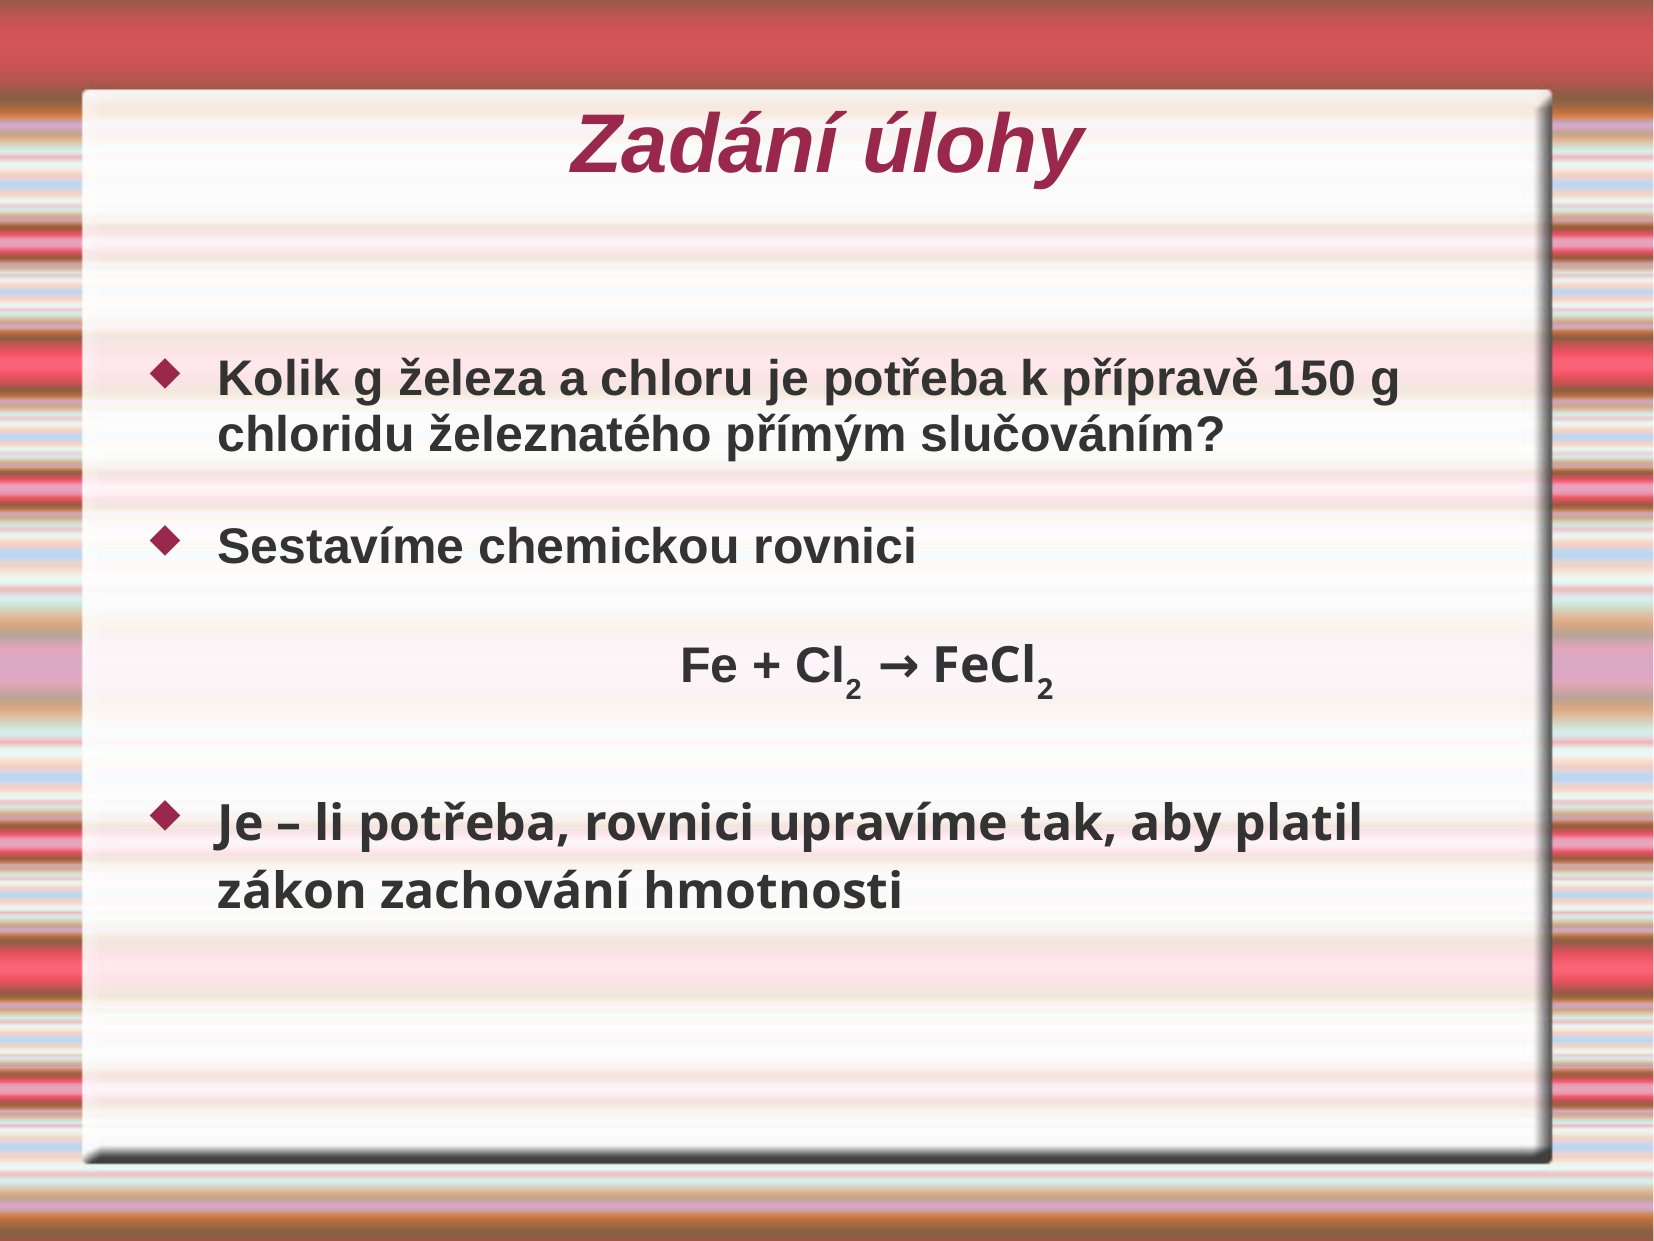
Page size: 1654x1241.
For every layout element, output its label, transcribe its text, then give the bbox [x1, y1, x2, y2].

list Kolik g železa a chloru je potřeba k přípravě 150 g chloridu železnatého přímým slučováním? Sestavíme chemickou rovnici Fe + Cl2 → FeCl2 Je – li potřeba, rovnici upravíme tak, aby platil zákon zachování hmotnosti [134, 350, 1516, 1170]
title Zadání úlohy [121, 50, 1534, 237]
picture [0, 0, 1654, 1241]
